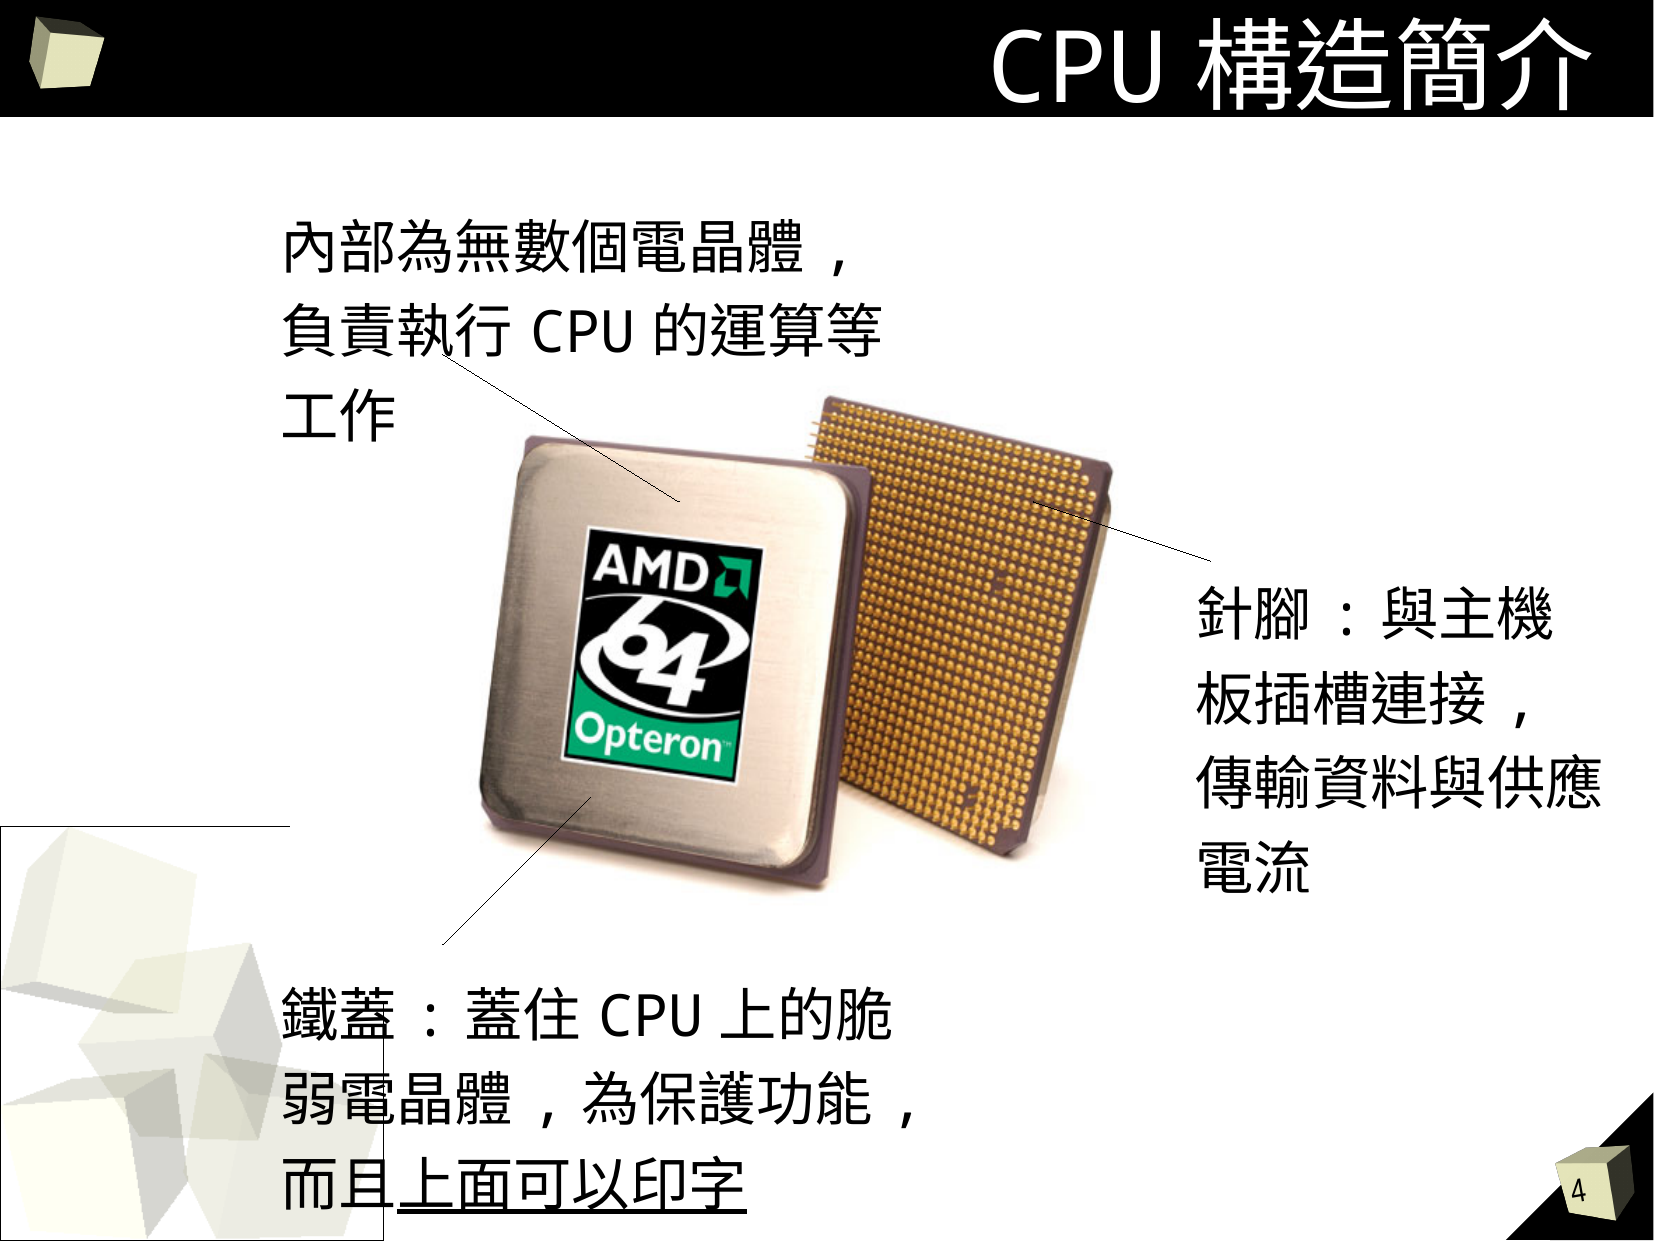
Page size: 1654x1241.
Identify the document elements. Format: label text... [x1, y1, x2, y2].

picture [355, 1195, 380, 1203]
picture [1279, 852, 1300, 861]
text_box 針腳:與主機板插槽連接,傳輸資料與供應電流 [1181, 561, 1625, 795]
text_box 鐵蓋:蓋住CPU上的脆弱電晶體,為保護功能,而且上面可以印字 [265, 961, 945, 1195]
title CPU構造簡介 [118, 1, 1595, 118]
text_box 內部為無數個電晶體,負責執行CPU的運算等工作 [265, 193, 916, 427]
picture [290, 427, 307, 433]
picture [1, 263, 1300, 1240]
